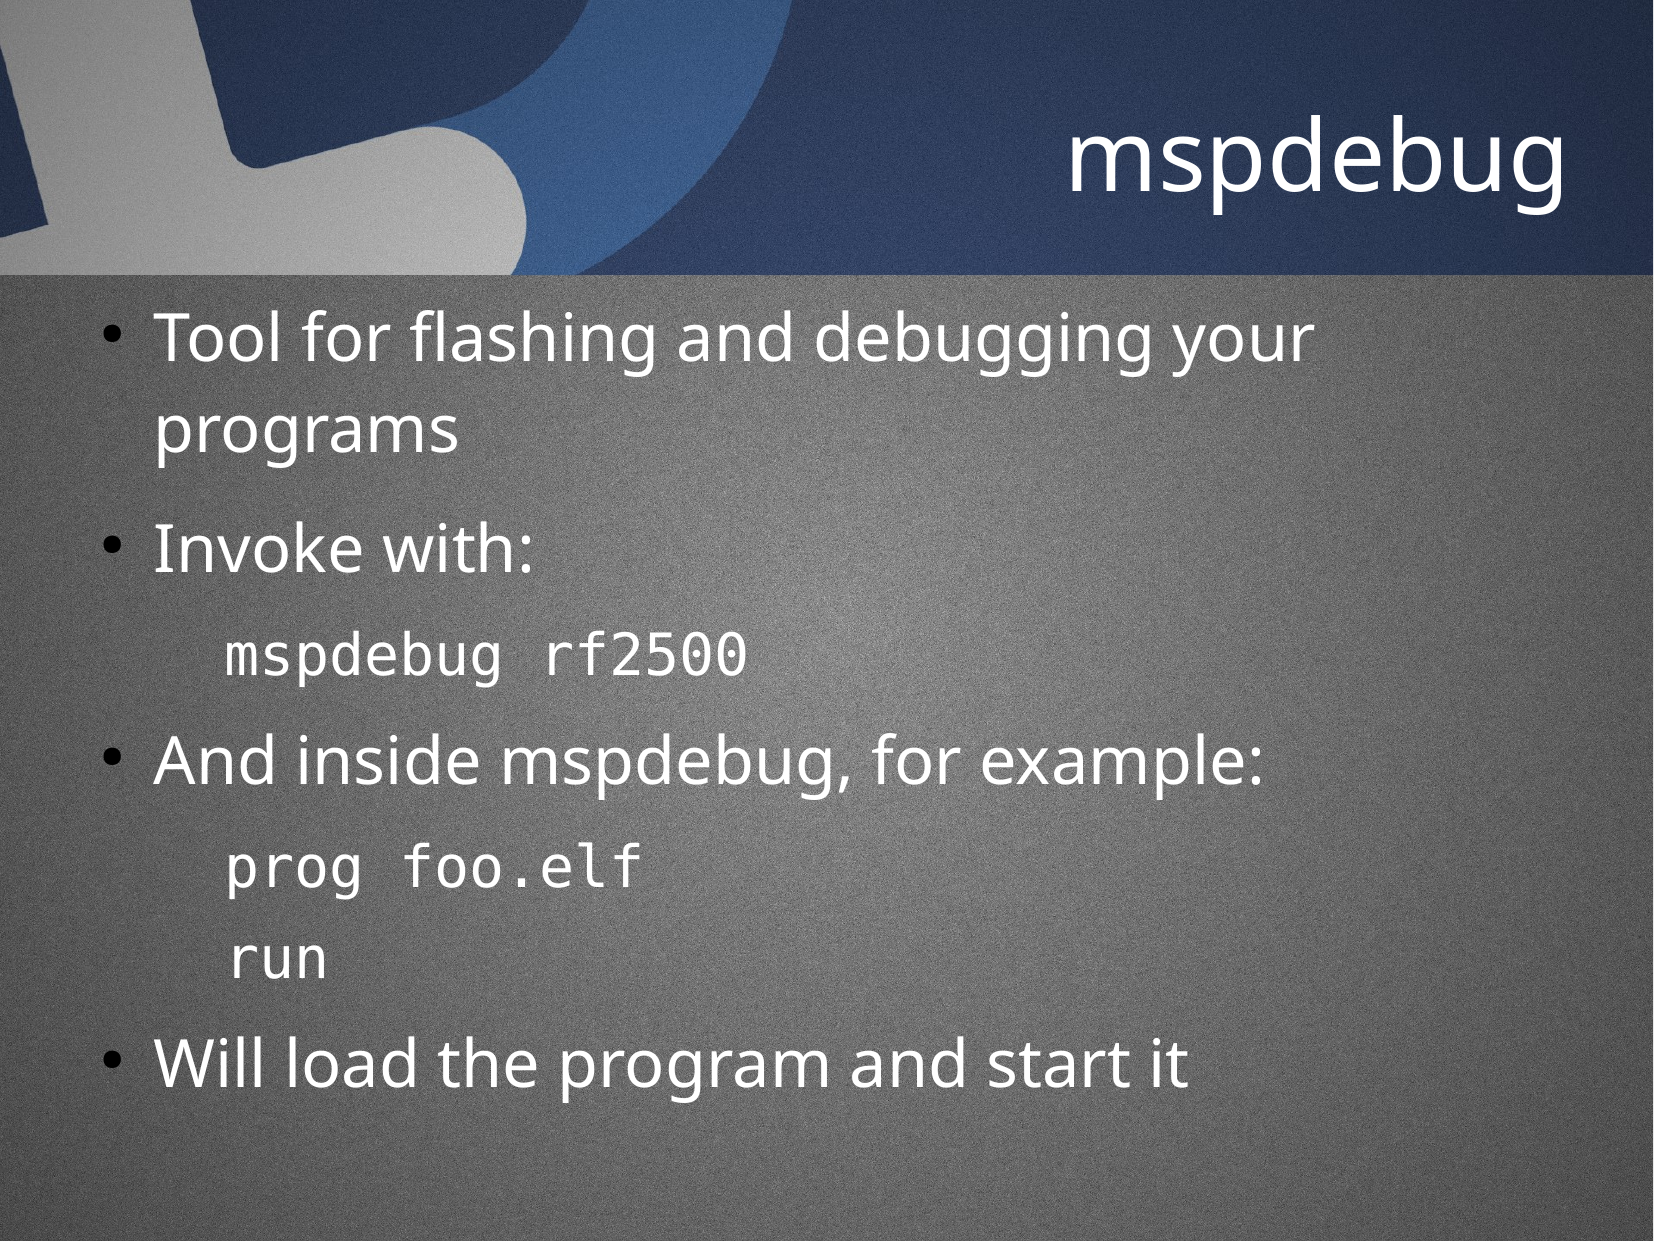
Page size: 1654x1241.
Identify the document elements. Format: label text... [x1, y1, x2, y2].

picture [0, 0, 1654, 1241]
title mspdebug [82, 49, 1571, 257]
list Tool for flashing and debugging your programs Invoke with: mspdebug rf2500 And inside mspdebug, for example: prog foo.elf run Will load the program and start it [82, 290, 1571, 1109]
